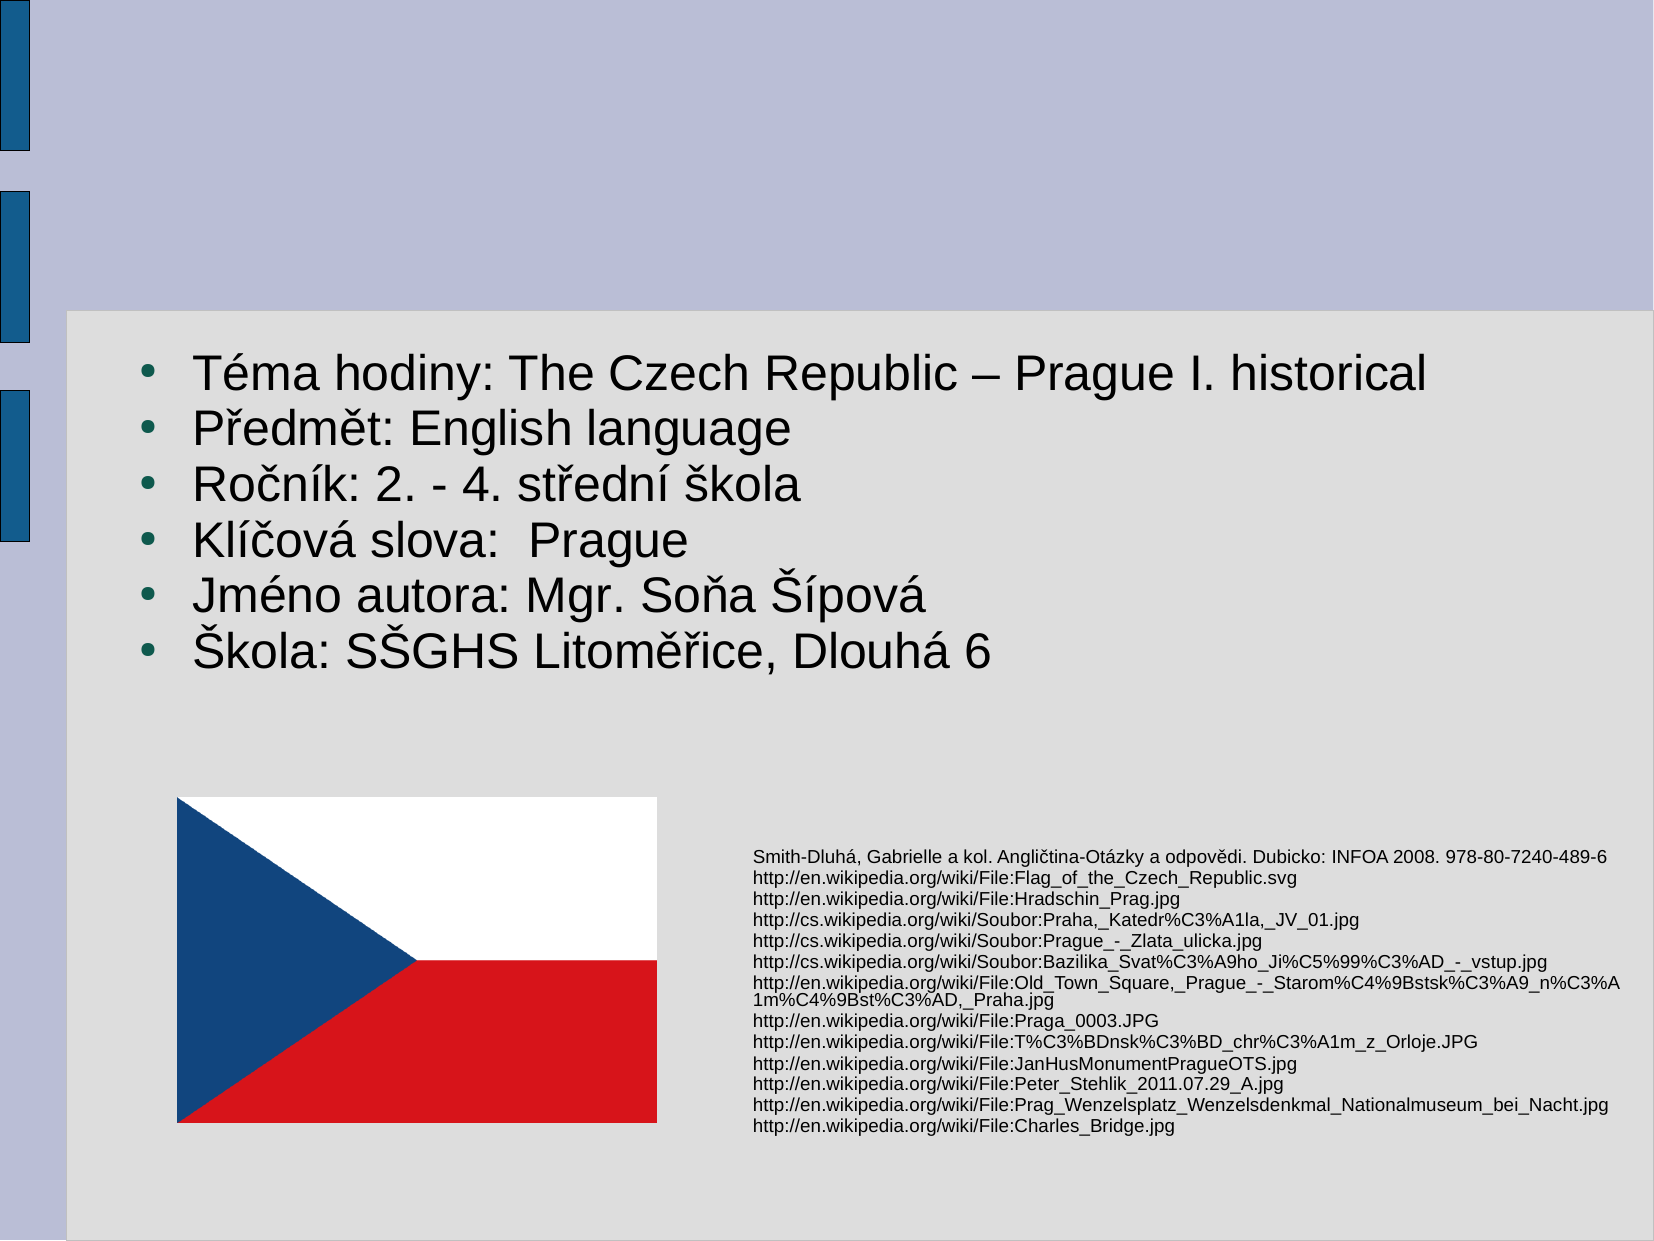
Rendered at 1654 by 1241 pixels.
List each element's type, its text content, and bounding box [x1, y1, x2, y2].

text_box Smith-Dluhá, Gabrielle a kol. Angličtina-Otázky a odpovědi. Dubicko: INFOA 2008. 978-80-7240-489-6 http://en.wikipedia.org/wiki/File:Flag_of_the_Czech_Republic.svg http://en.wikipedia.org/wiki/File:Hradschin_Prag.jpg http://cs.wikipedia.org/wiki/Soubor:Praha,_Katedr%C3%A1la,_JV_01.jpg http://cs.wikipedia.org/wiki/Soubor:Prague_-_Zlata_ulicka.jpg http://cs.wikipedia.org/wiki/Soubor:Bazilika_Svat%C3%A9ho_Ji%C5%99%C3%AD_-_vstup.jpg http://en.wikipedia.org/wiki/File:Old_Town_Square,_Prague_-_Starom%C4%9Bstsk%C3%A9_n%C3%A1m%C4%9Bst%C3%AD,_Praha.jpg http://en.wikipedia.org/wiki/File:Praga_0003.JPG http://en.wikipedia.org/wiki/File:T%C3%BDnsk%C3%BD_chr%C3%A1m_z_Orloje.JPG http://en.wikipedia.org/wiki/File:JanHusMonumentPragueOTS.jpg http://en.wikipedia.org/wiki/File:Peter_Stehlik_2011.07.29_A.jpg http://en.wikipedia.org/wiki/File:Prag_Wenzelsplatz_Wenzelsdenkmal_Nationalmuseum_bei_Nacht.jpg http://en.wikipedia.org/wiki/File:Charles_Bridge.jpg [738, 797, 1643, 1241]
picture [177, 797, 657, 1123]
list Téma hodiny: The Czech Republic – Prague I. historical Předmět: English language Ročník: 2. - 4. střední škola Klíčová slova: Prague Jméno autora: Mgr. Soňa Šípová Škola: SŠGHS Litoměřice, Dlouhá 6 [121, 344, 1534, 1127]
